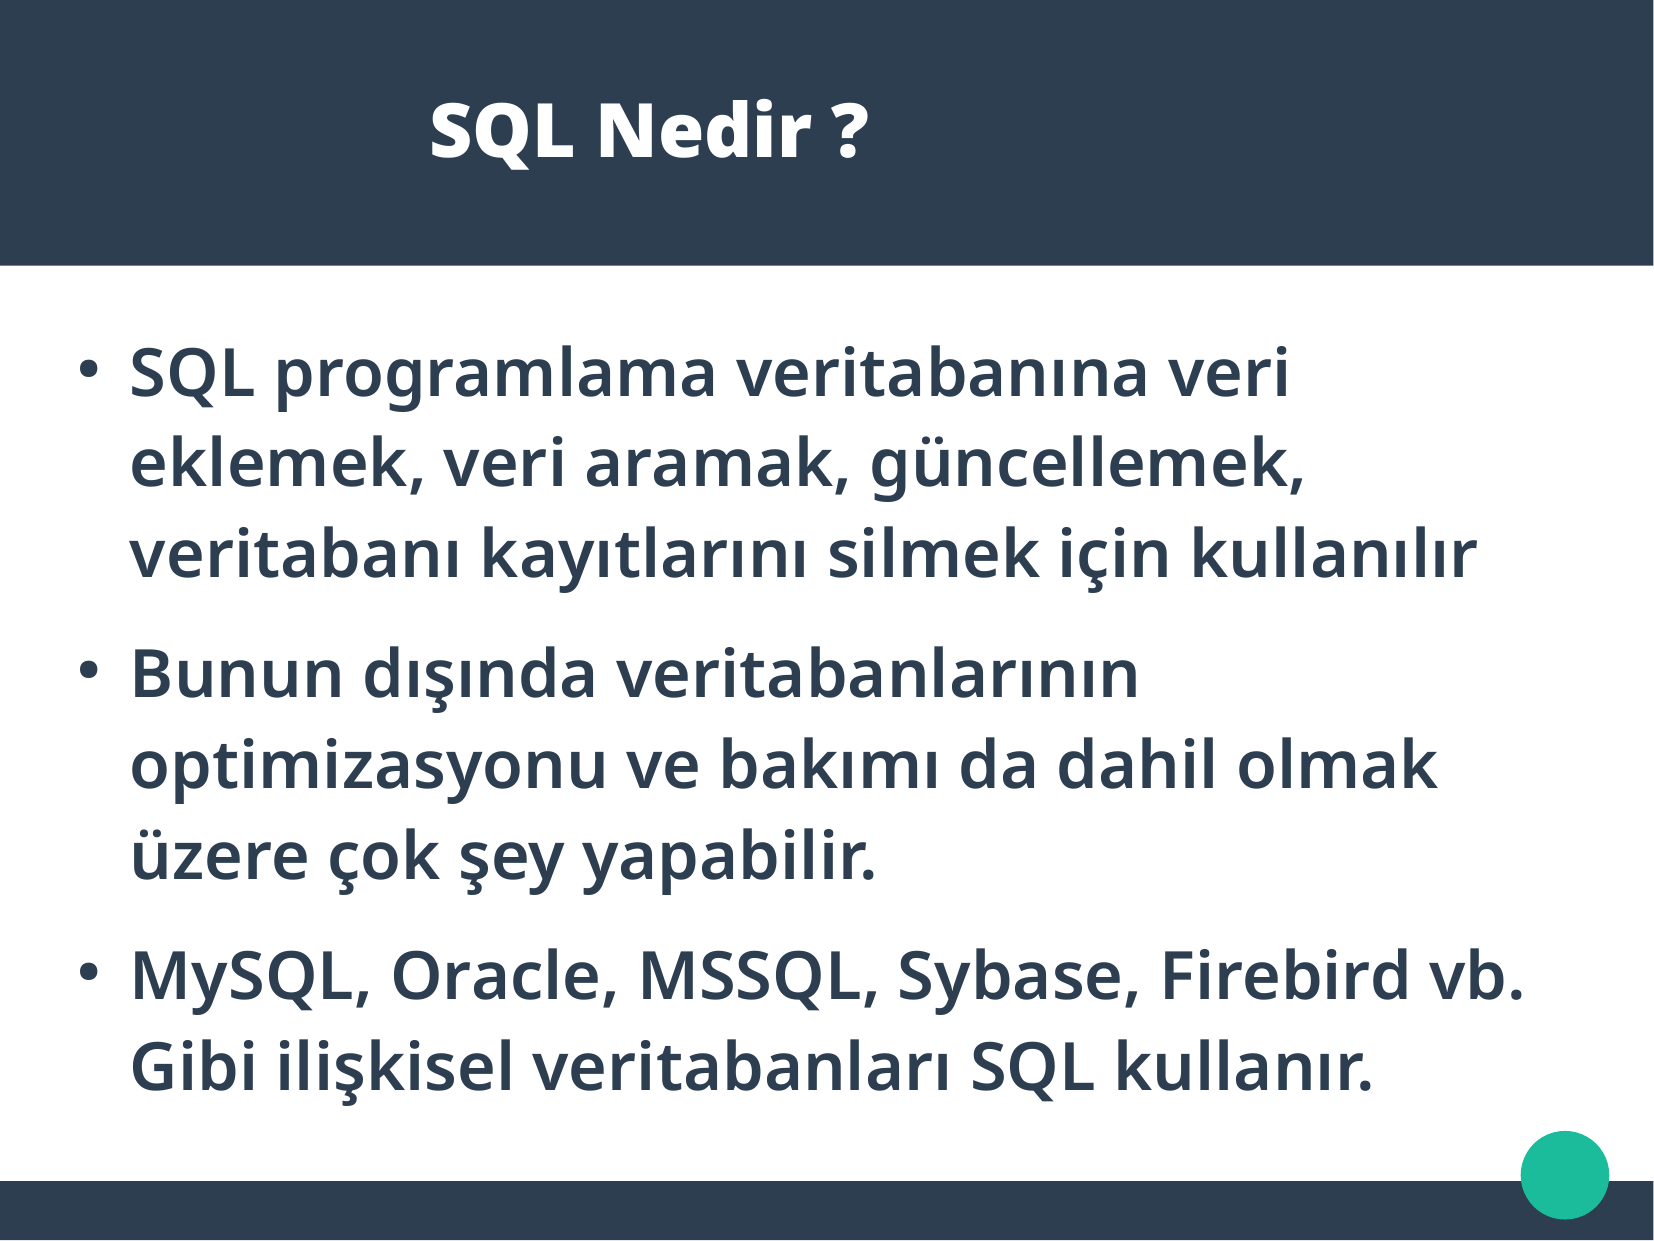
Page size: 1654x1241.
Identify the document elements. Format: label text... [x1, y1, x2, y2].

list SQL programlama veritabanına veri eklemek, veri aramak, güncellemek, veritabanı kayıtlarını silmek için kullanılır Bunun dışında veritabanlarının optimizasyonu ve bakımı da dahil olmak üzere çok şey yapabilir. MySQL, Oracle, MSSQL, Sybase, Firebird vb. Gibi ilişkisel veritabanları SQL kullanır. [59, 324, 1595, 1152]
title SQL Nedir ? [59, 49, 1595, 207]
